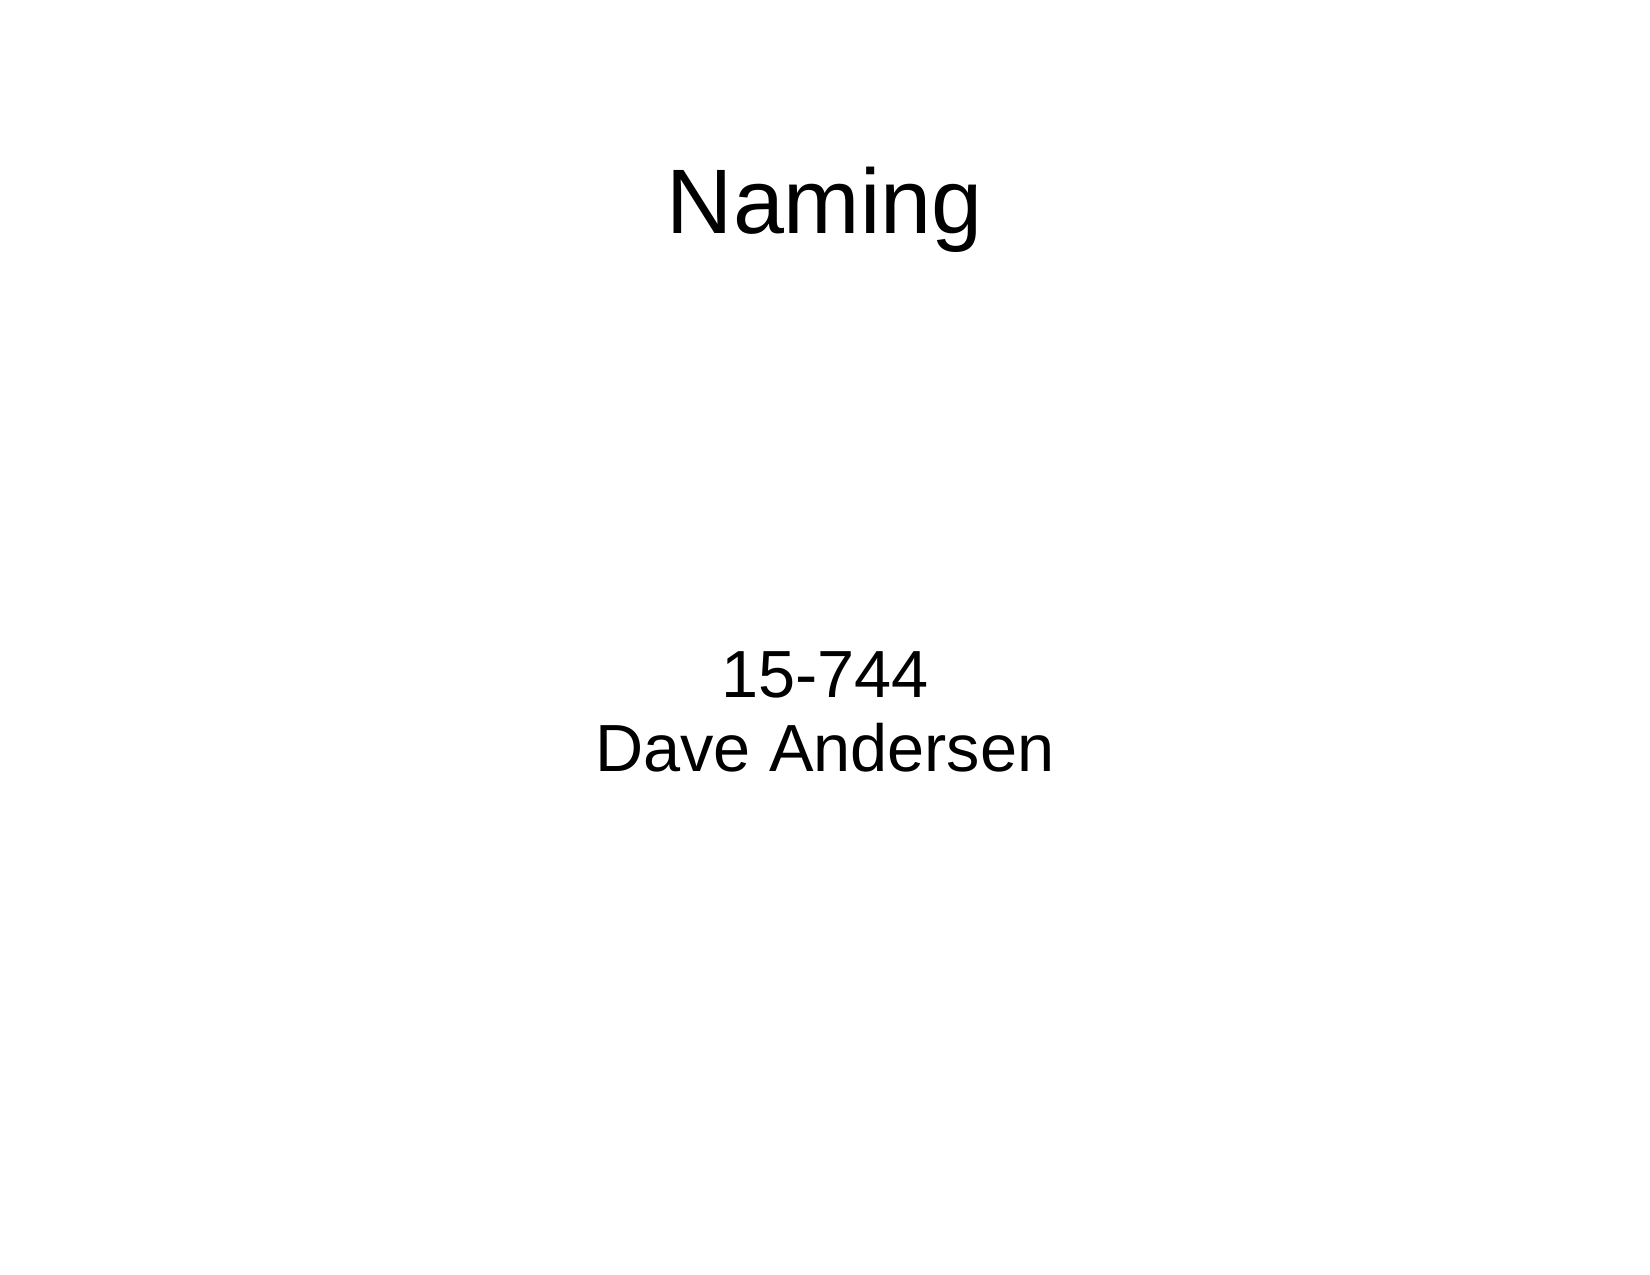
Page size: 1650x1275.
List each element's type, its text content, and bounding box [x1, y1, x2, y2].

title Naming [135, 112, 1515, 291]
subtitle 15-744 Dave Andersen [135, 337, 1515, 1086]
